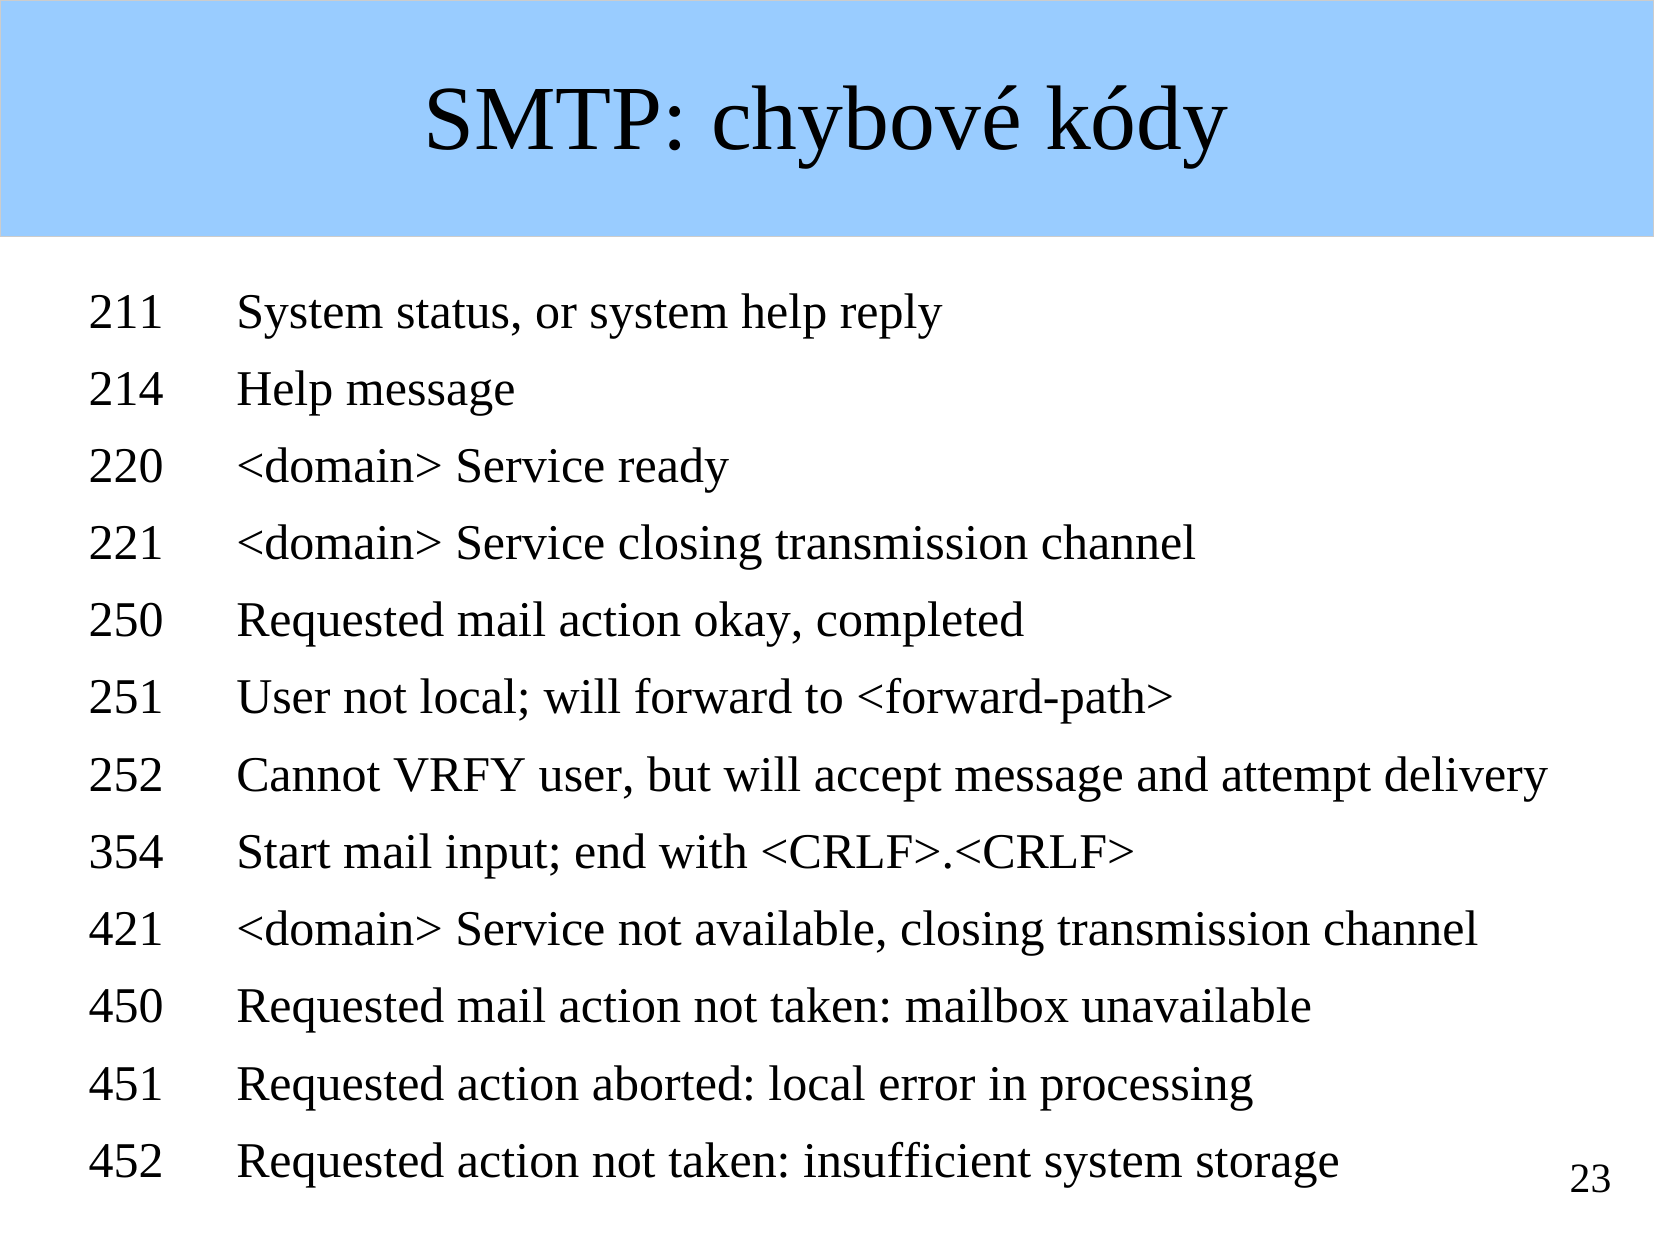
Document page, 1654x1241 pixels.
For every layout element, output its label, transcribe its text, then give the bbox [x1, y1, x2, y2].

list 211 System status, or system help reply 214 Help message 220 <domain> Service ready 221 <domain> Service closing transmission channel 250 Requested mail action okay, completed 251 User not local; will forward to <forward-path> 252 Cannot VRFY user, but will accept message and attempt delivery 354 Start mail input; end with <CRLF>.<CRLF> 421 <domain> Service not available, closing transmission channel 450 Requested mail action not taken: mailbox unavailable 451 Requested action aborted: local error in processing 452 Requested action not taken: insufficient system storage [88, 283, 1565, 1188]
title SMTP: chybové kódy [0, 0, 1654, 237]
